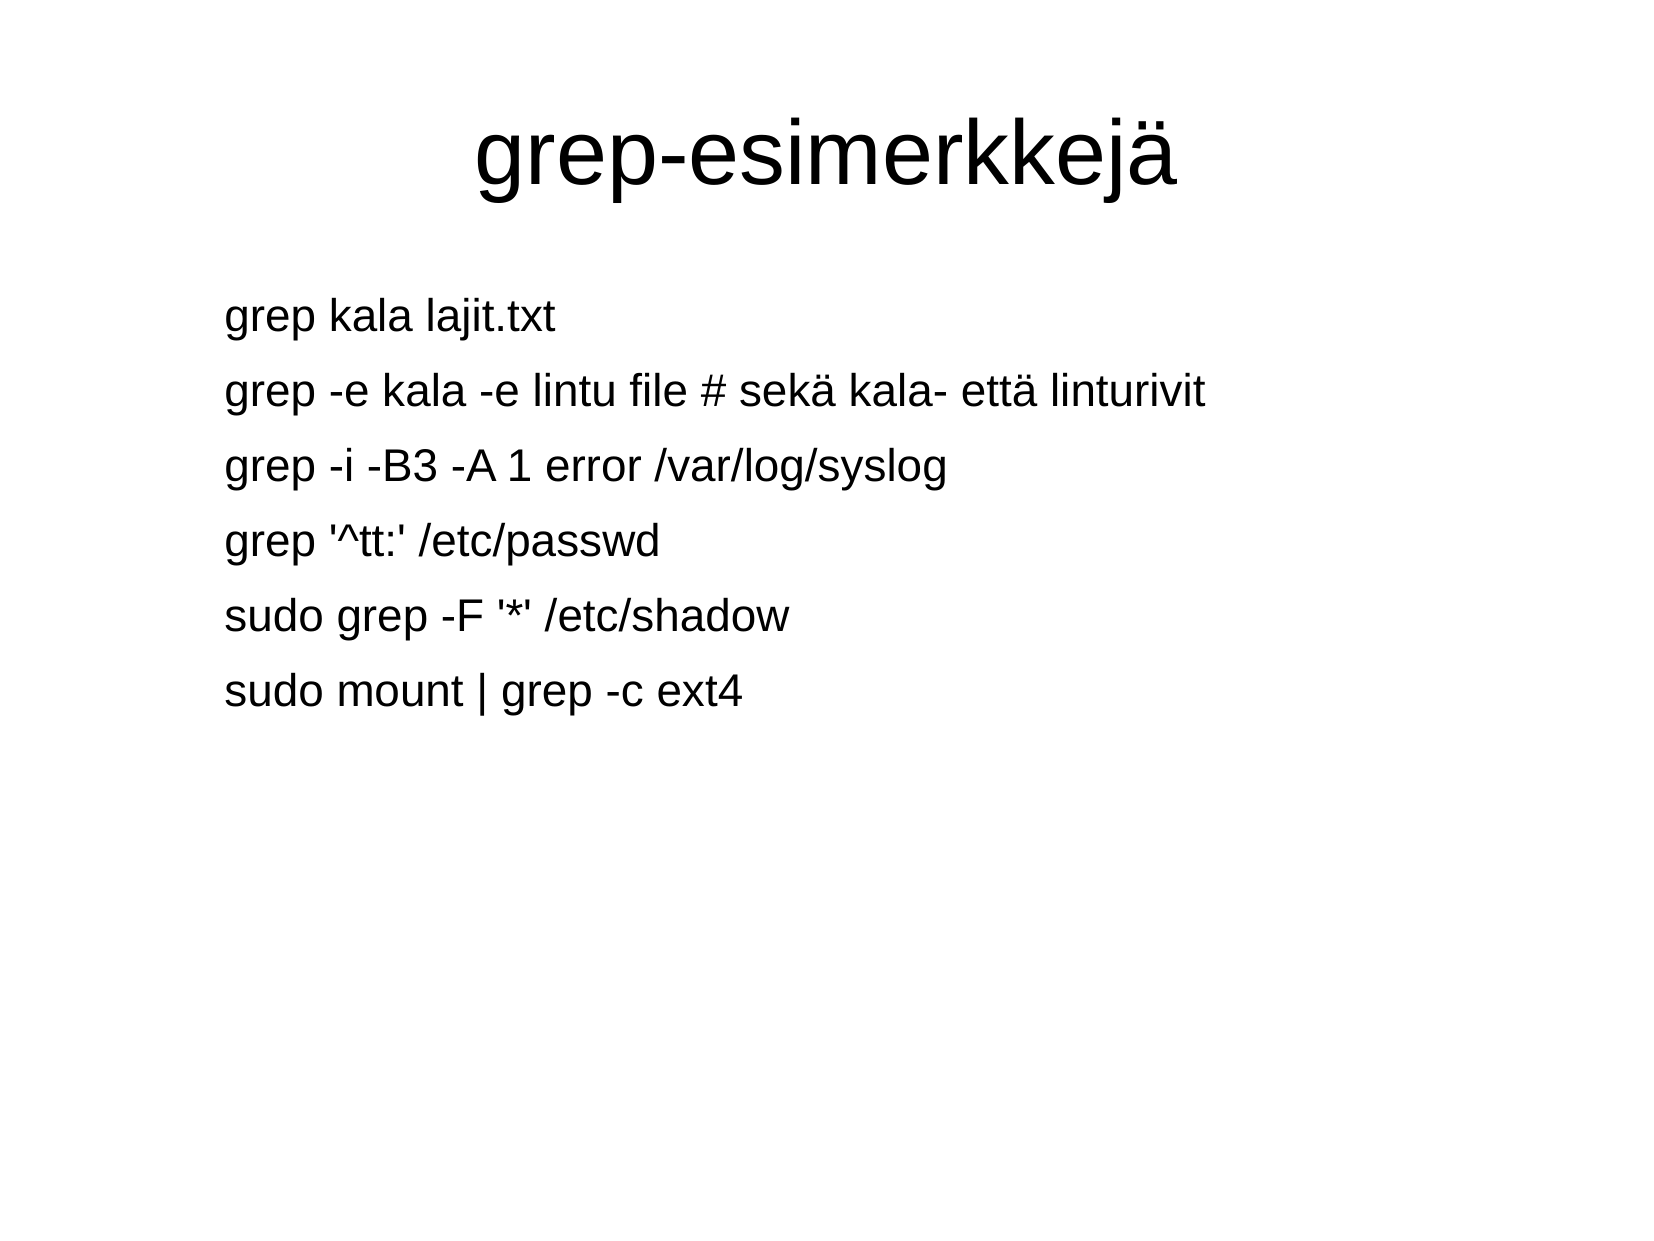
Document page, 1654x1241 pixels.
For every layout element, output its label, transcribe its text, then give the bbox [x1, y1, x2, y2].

list grep kala lajit.txt grep -e kala -e lintu file # sekä kala- että linturivit grep -i -B3 -A 1 error /var/log/syslog grep '^tt:' /etc/passwd sudo grep -F '*' /etc/shadow sudo mount | grep -c ext4 [82, 290, 1571, 1010]
title grep-esimerkkejä [82, 49, 1571, 257]
